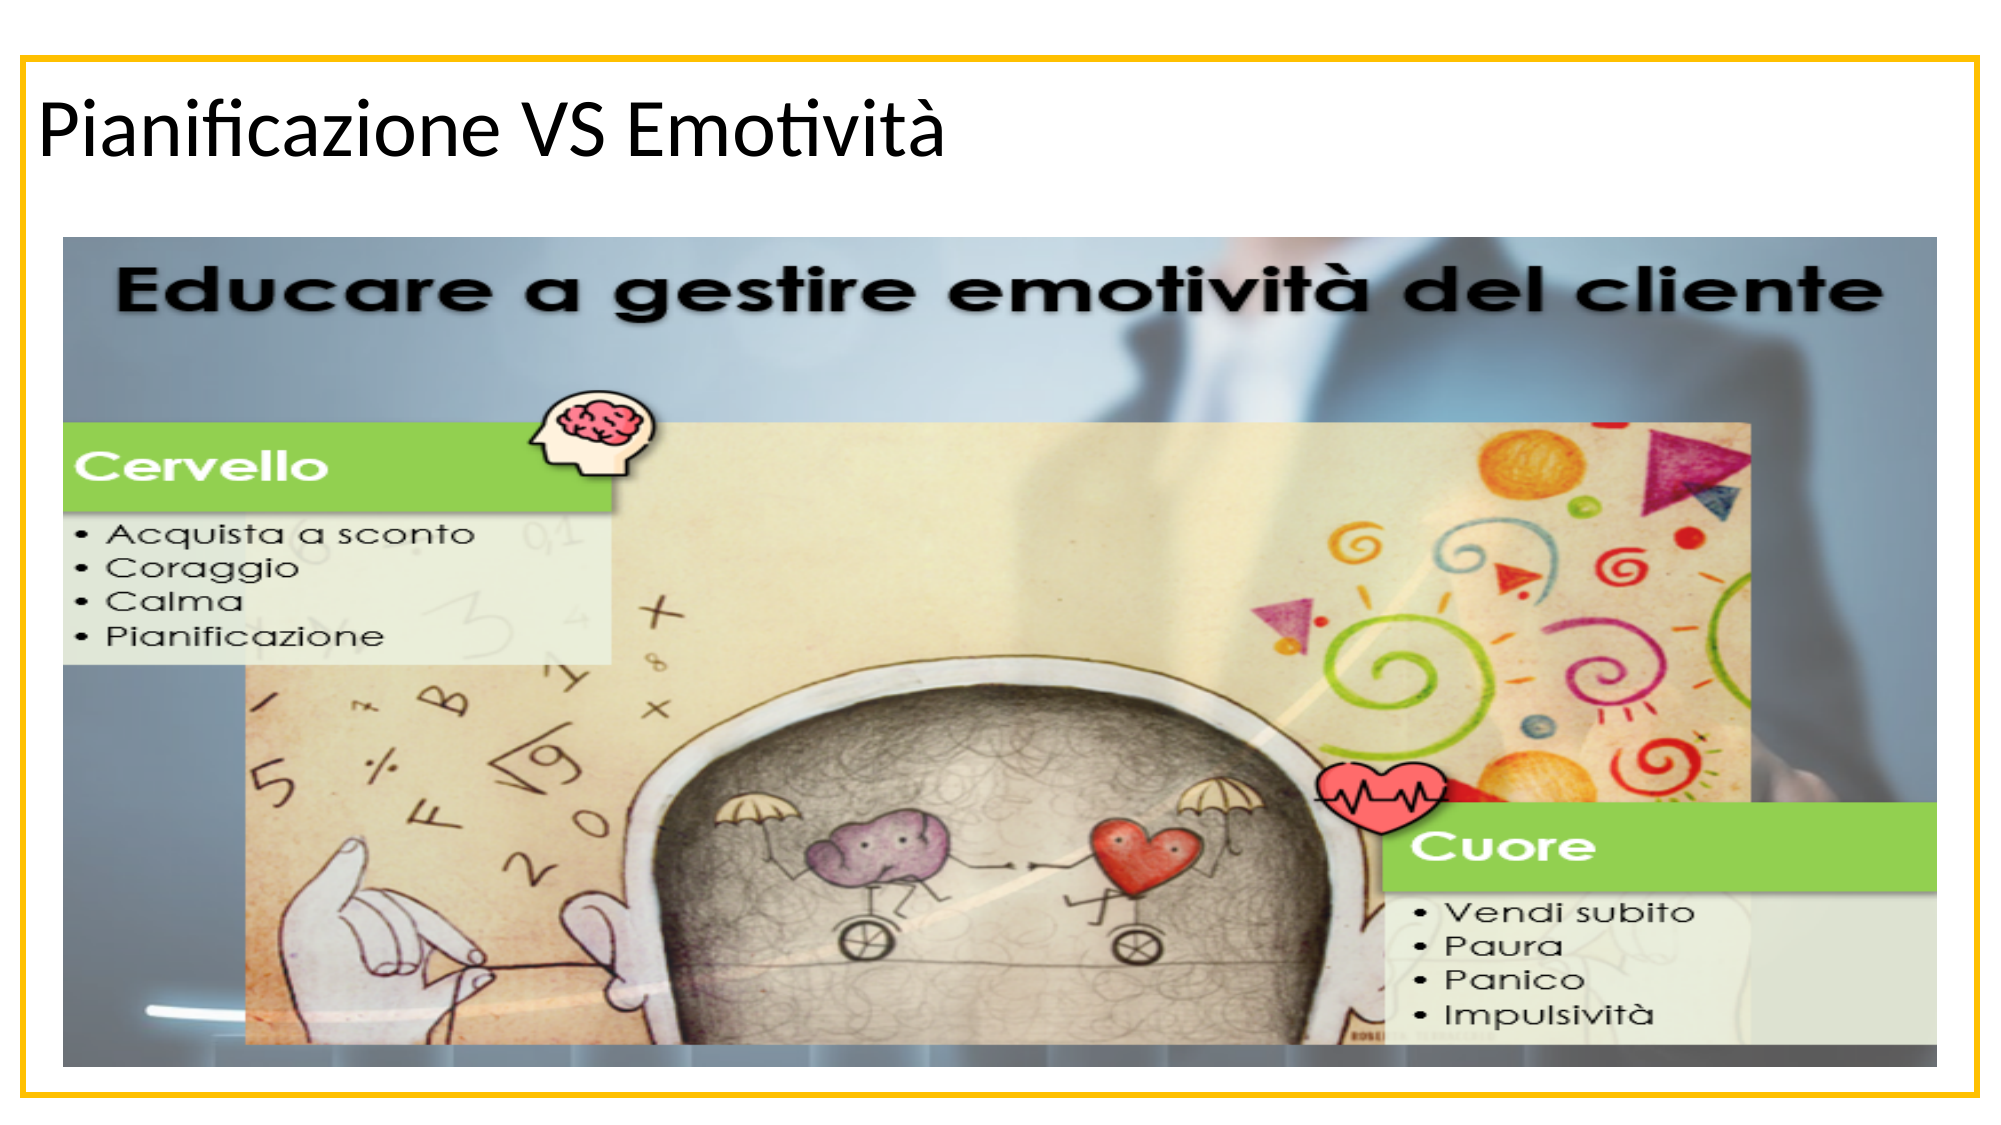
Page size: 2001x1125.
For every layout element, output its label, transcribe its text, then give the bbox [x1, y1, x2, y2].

text_box Pianificazione VS Emotività [22, 58, 1978, 1095]
picture [63, 237, 1937, 1067]
